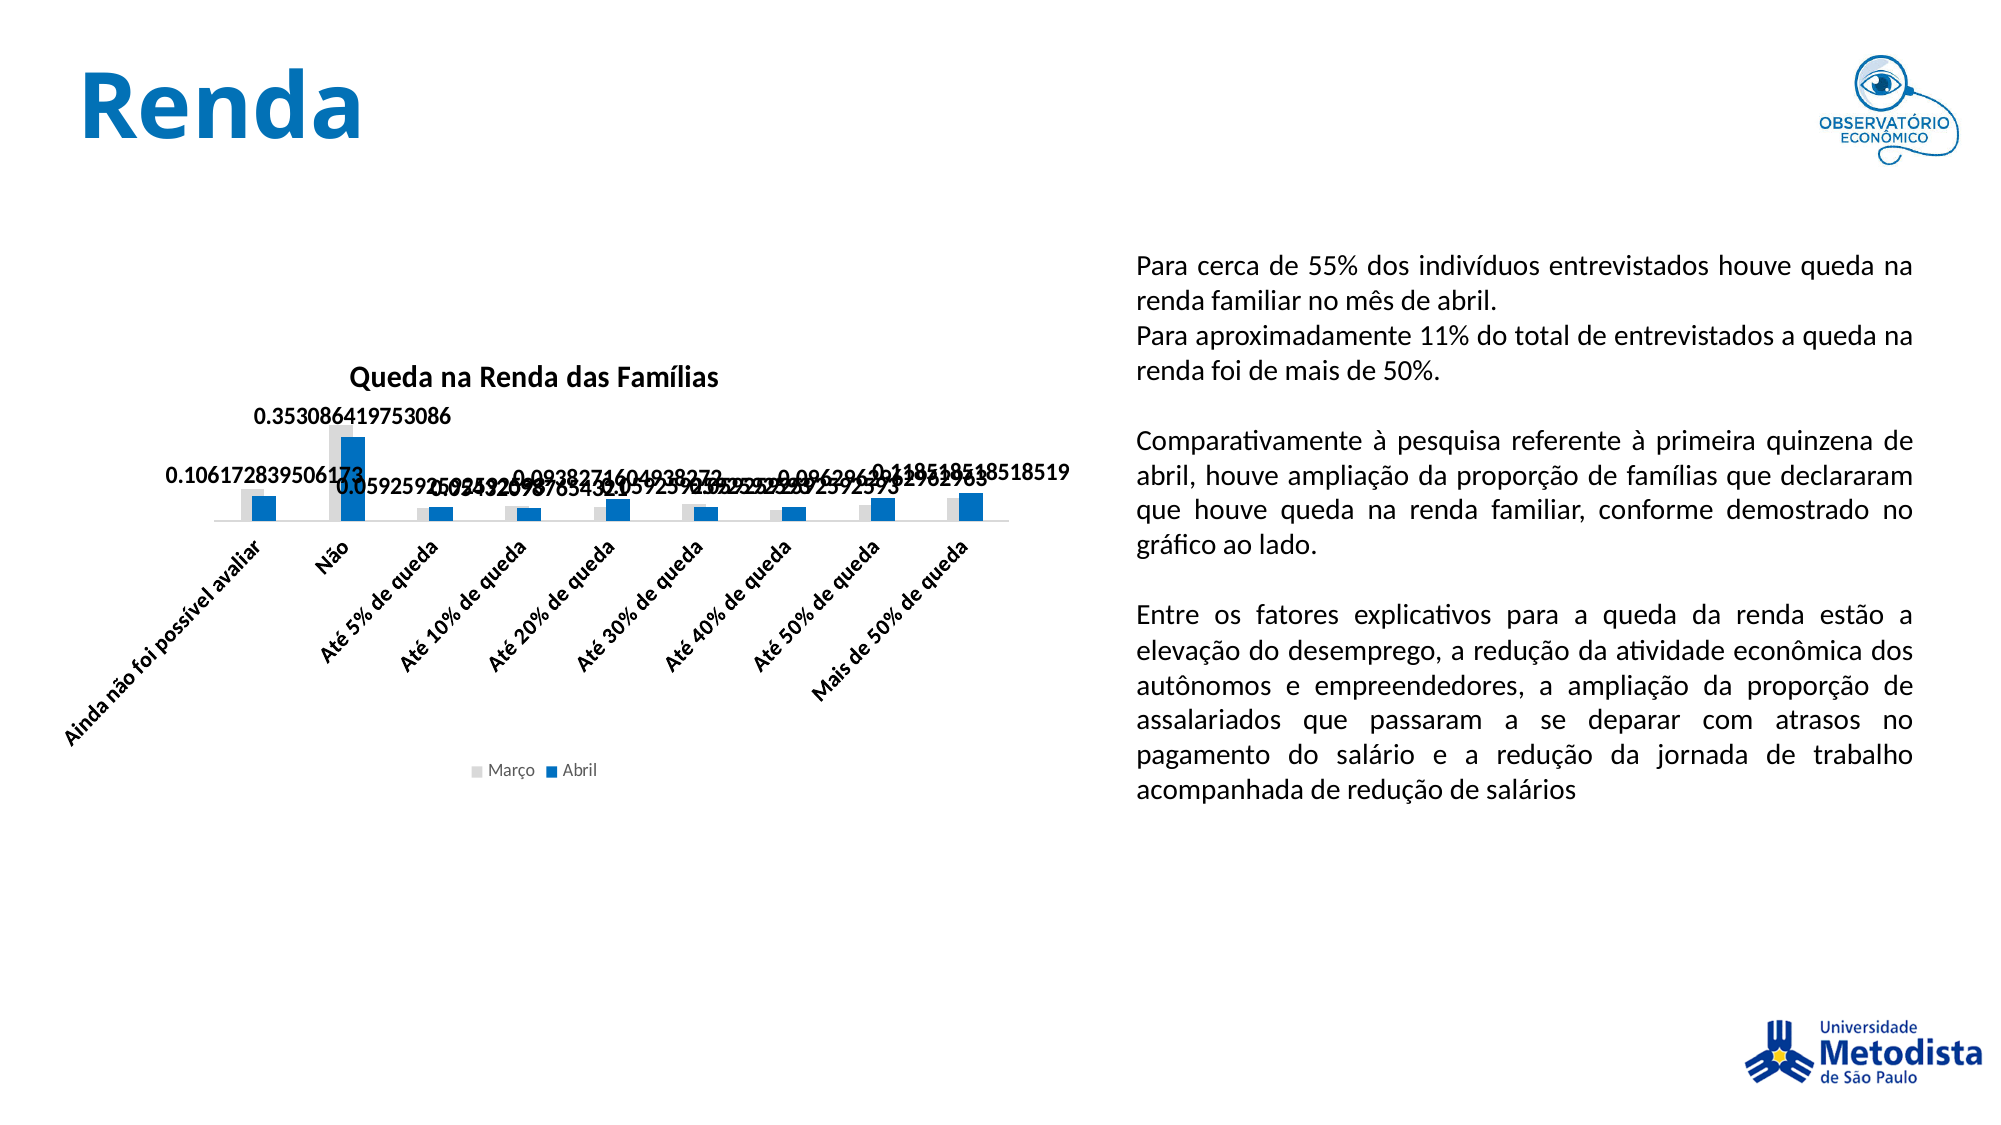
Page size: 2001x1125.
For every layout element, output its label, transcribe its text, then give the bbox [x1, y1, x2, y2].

title Renda [62, 0, 1788, 218]
text_box Para cerca de 55% dos indivíduos entrevistados houve queda na renda familiar no mês de abril. Para aproximadamente 11% do total de entrevistados a queda na renda foi de mais de 50%. Comparativamente à pesquisa referente à primeira quinzena de abril, houve ampliação da proporção de famílias que declararam que houve queda na renda familiar, conforme demostrado no gráfico ao lado. Entre os fatores explicativos para a queda da renda estão a elevação do desemprego, a redução da atividade econômica dos autônomos e empreendedores, a ampliação da proporção de assalariados que passaram a se deparar com atrasos no pagamento do salário e a redução da jornada de trabalho acompanhada de redução de salários [1121, 238, 1938, 820]
chart [40, 337, 1072, 788]
picture [1738, 993, 1987, 1118]
picture [1809, 49, 1968, 168]
